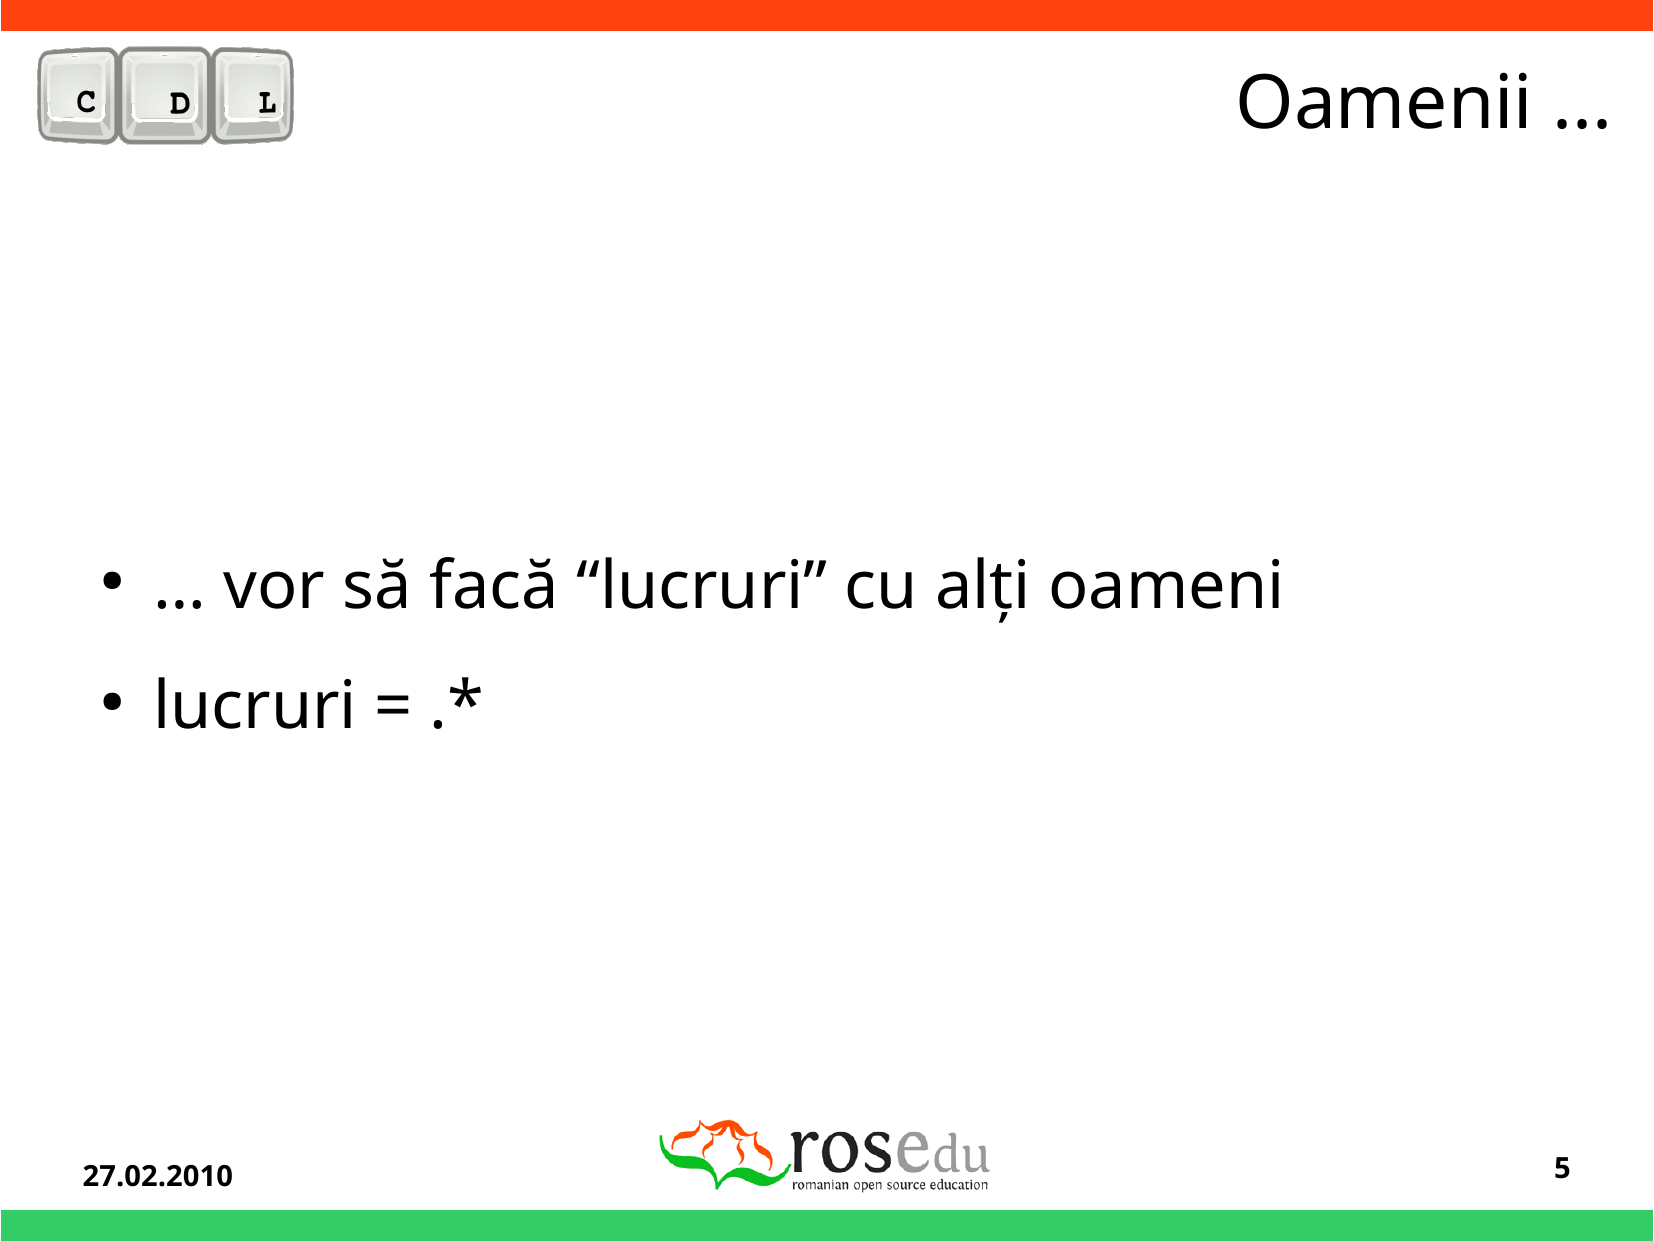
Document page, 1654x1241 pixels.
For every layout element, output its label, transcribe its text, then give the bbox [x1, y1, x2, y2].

picture [37, 46, 294, 145]
title Oamenii ... [300, 52, 1613, 146]
list … vor să facă “lucruri” cu alți oameni lucruri = .* [82, 182, 1571, 1104]
picture [656, 1104, 1005, 1209]
